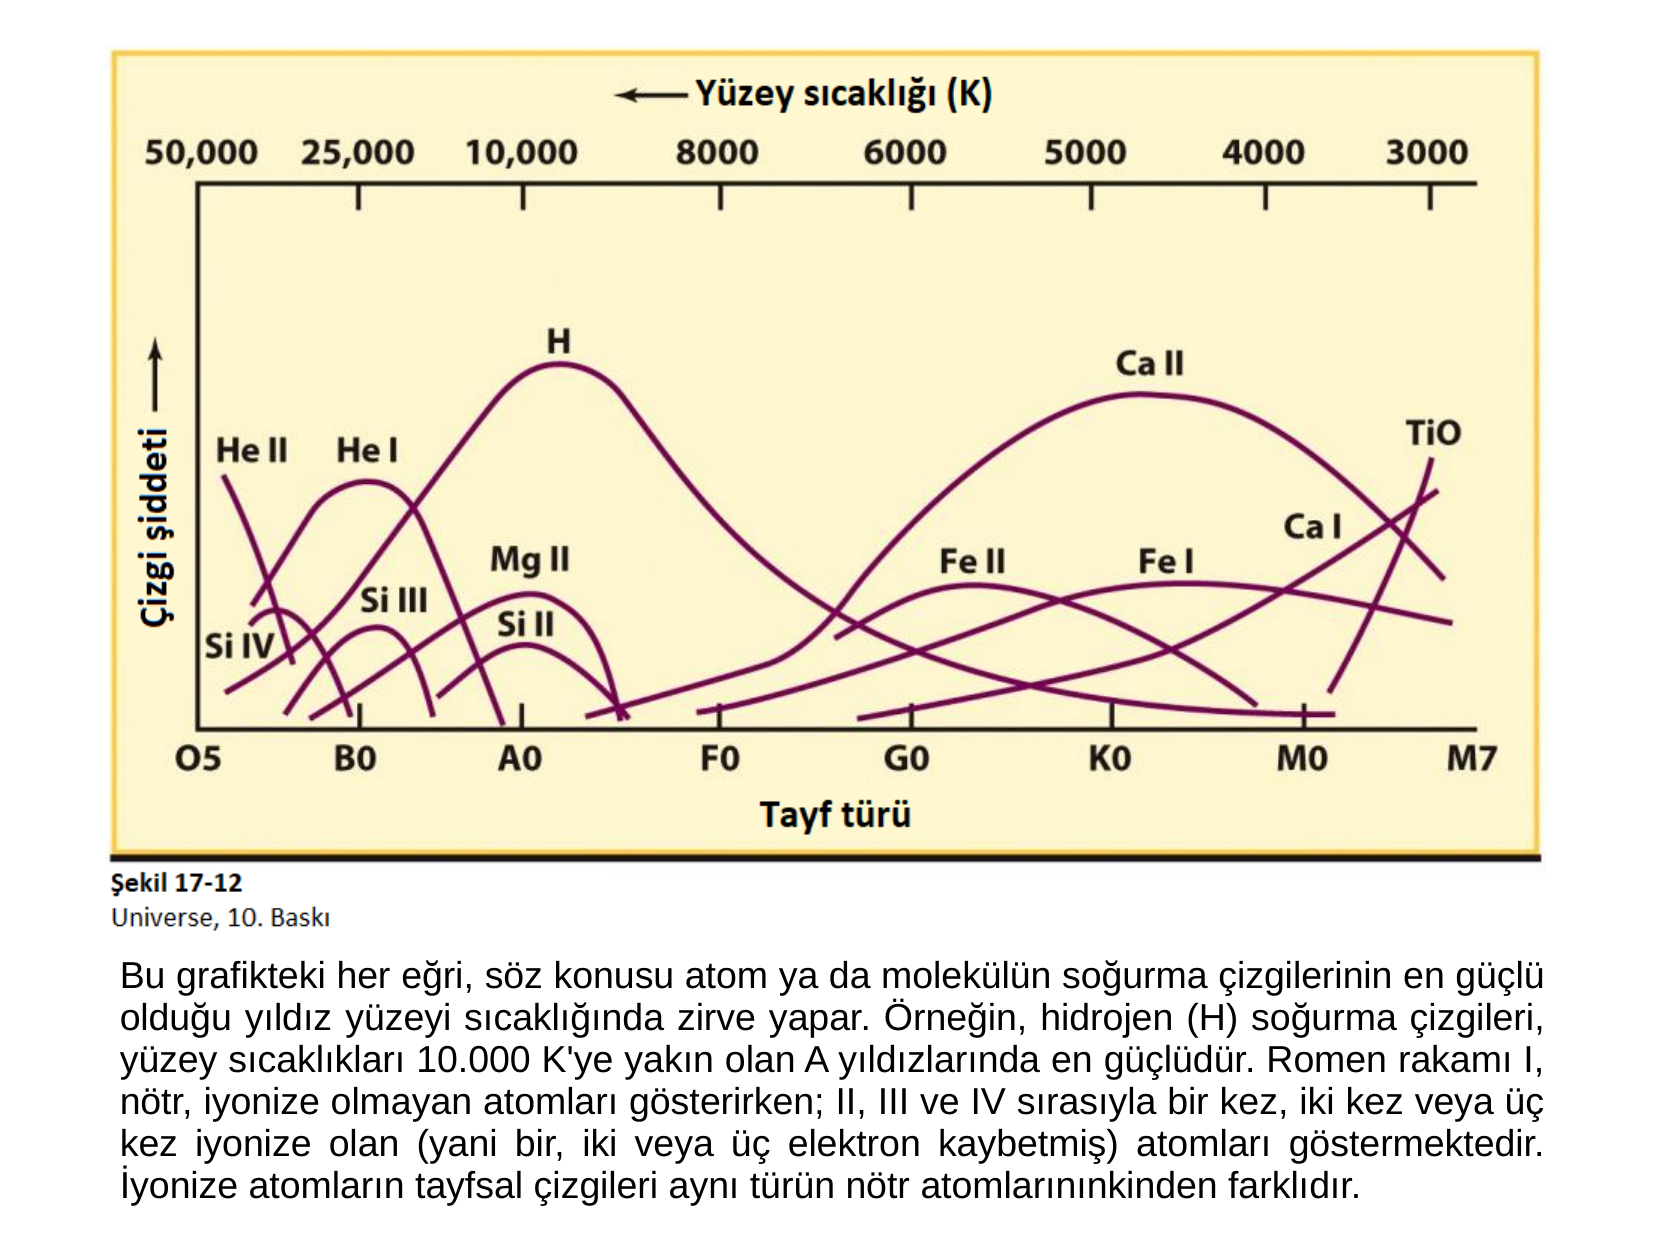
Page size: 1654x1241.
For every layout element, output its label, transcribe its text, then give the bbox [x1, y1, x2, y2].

picture [105, 44, 1546, 937]
text_box Bu grafikteki her eğri, söz konusu atom ya da molekülün soğurma çizgilerinin en güçlü olduğu yıldız yüzeyi sıcaklığında zirve yapar. Örneğin, hidrojen (H) soğurma çizgileri, yüzey sıcaklıkları 10.000 K'ye yakın olan A yıldızlarında en güçlüdür. Romen rakamı I, nötr, iyonize olmayan atomları gösterirken; II, III ve IV sırasıyla bir kez, iki kez veya üç kez iyonize olan (yani bir, iki veya üç elektron kaybetmiş) atomları göstermektedir. İyonize atomların tayfsal çizgileri aynı türün nötr atomlarınınkinden farklıdır. [105, 946, 1561, 1214]
